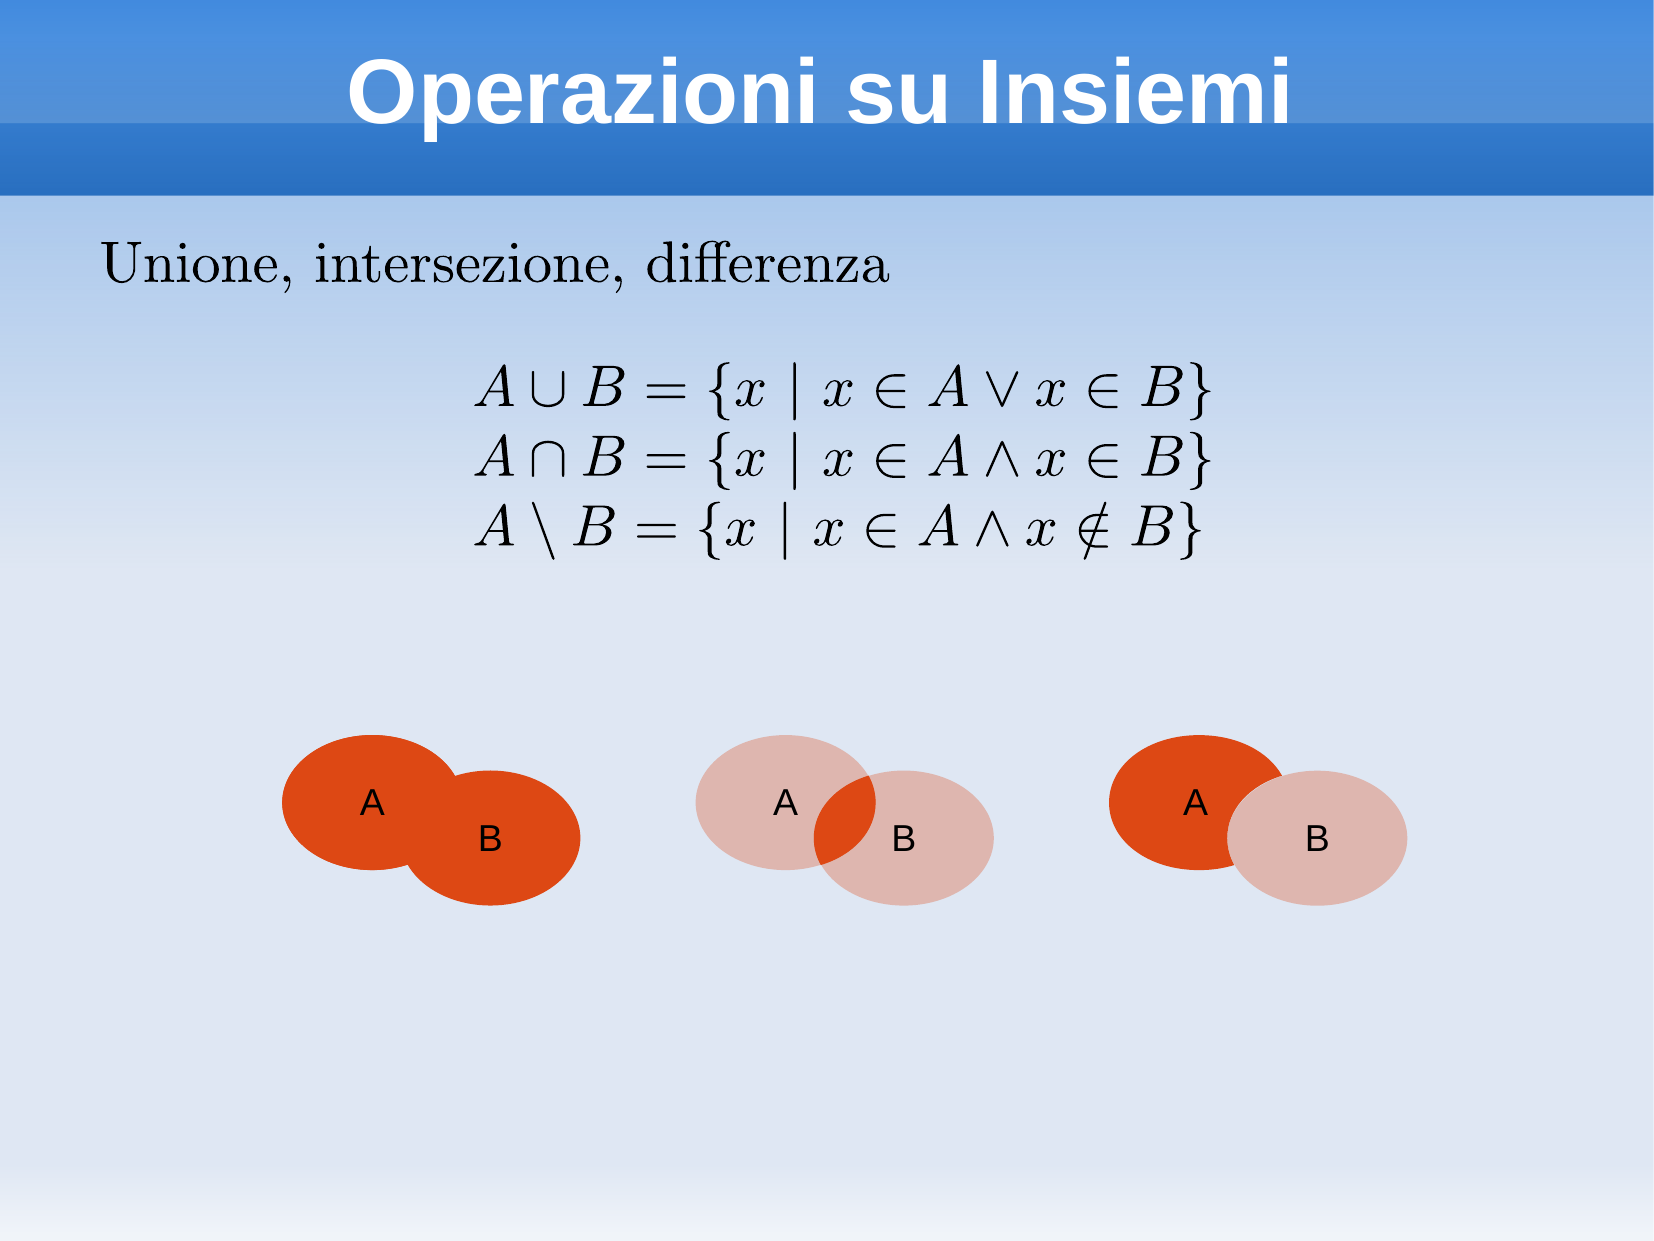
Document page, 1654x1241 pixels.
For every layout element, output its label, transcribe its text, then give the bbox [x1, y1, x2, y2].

title Operazioni su Insiemi [76, 0, 1565, 196]
text_box B [813, 770, 994, 906]
text_box [99, 240, 1215, 560]
text_box B [1227, 770, 1408, 906]
picture [0, 0, 1654, 1241]
text_box B [407, 770, 581, 906]
text_box A [695, 735, 868, 871]
text_box A [1109, 735, 1282, 871]
text_box A [282, 735, 463, 871]
